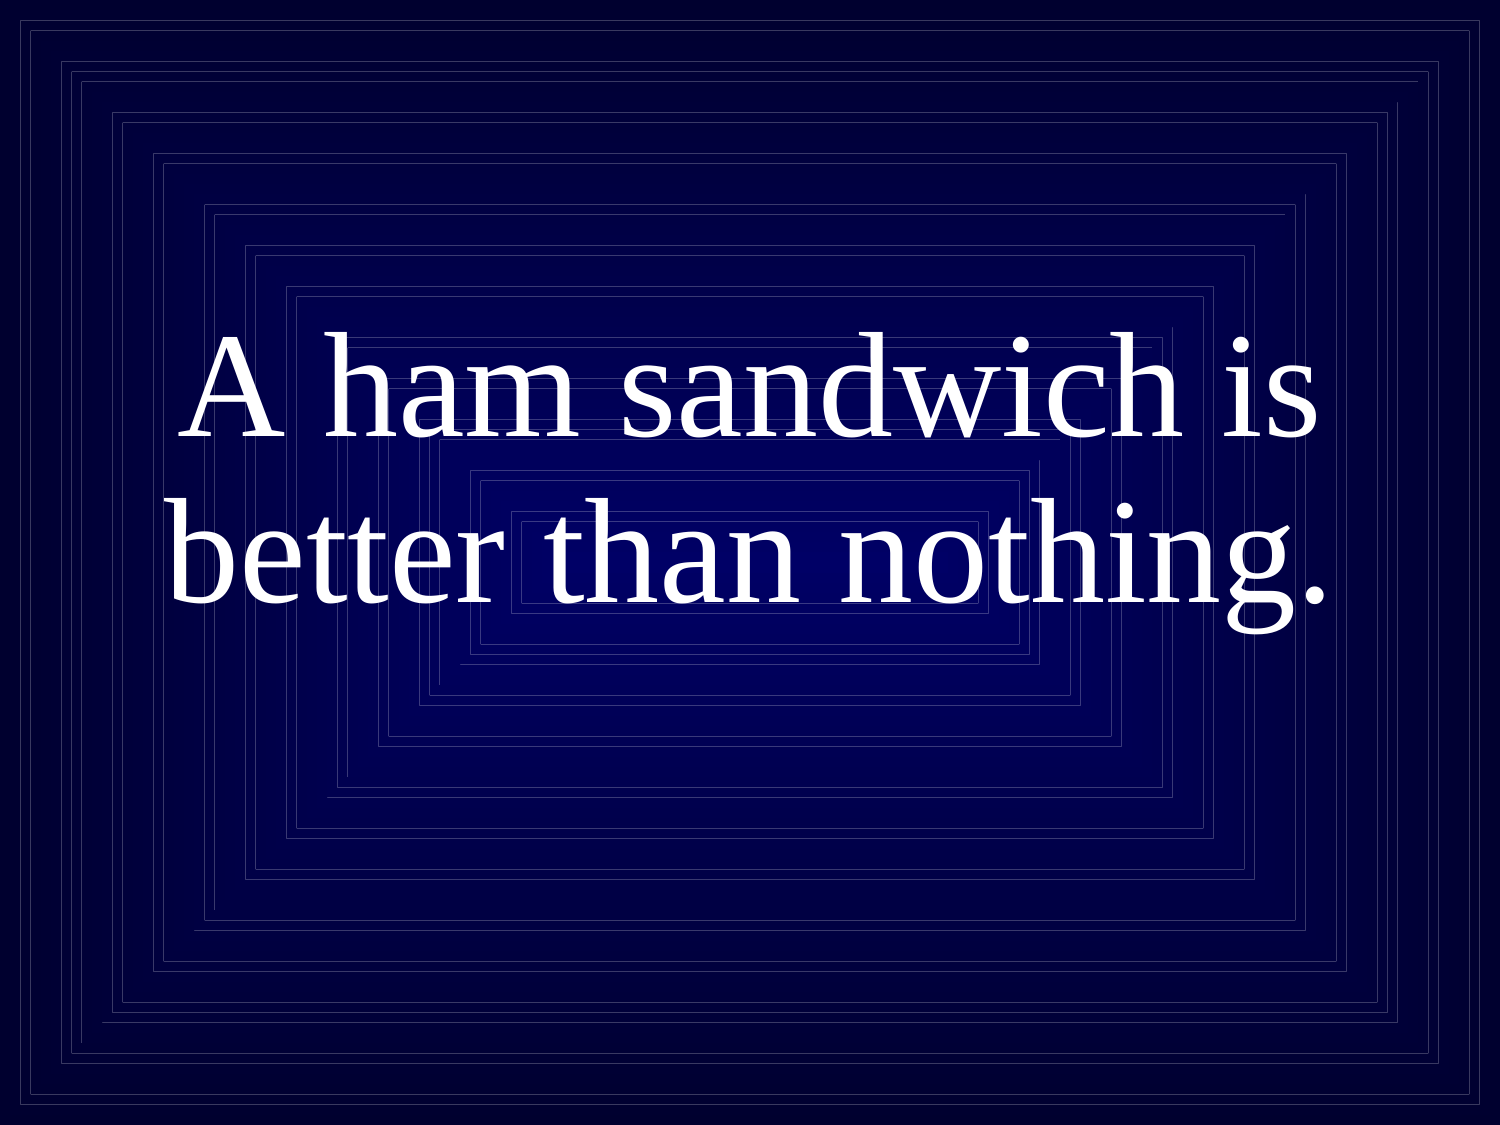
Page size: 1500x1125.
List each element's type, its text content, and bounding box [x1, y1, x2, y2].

title A ham sandwich is better than nothing. [111, 101, 1389, 837]
